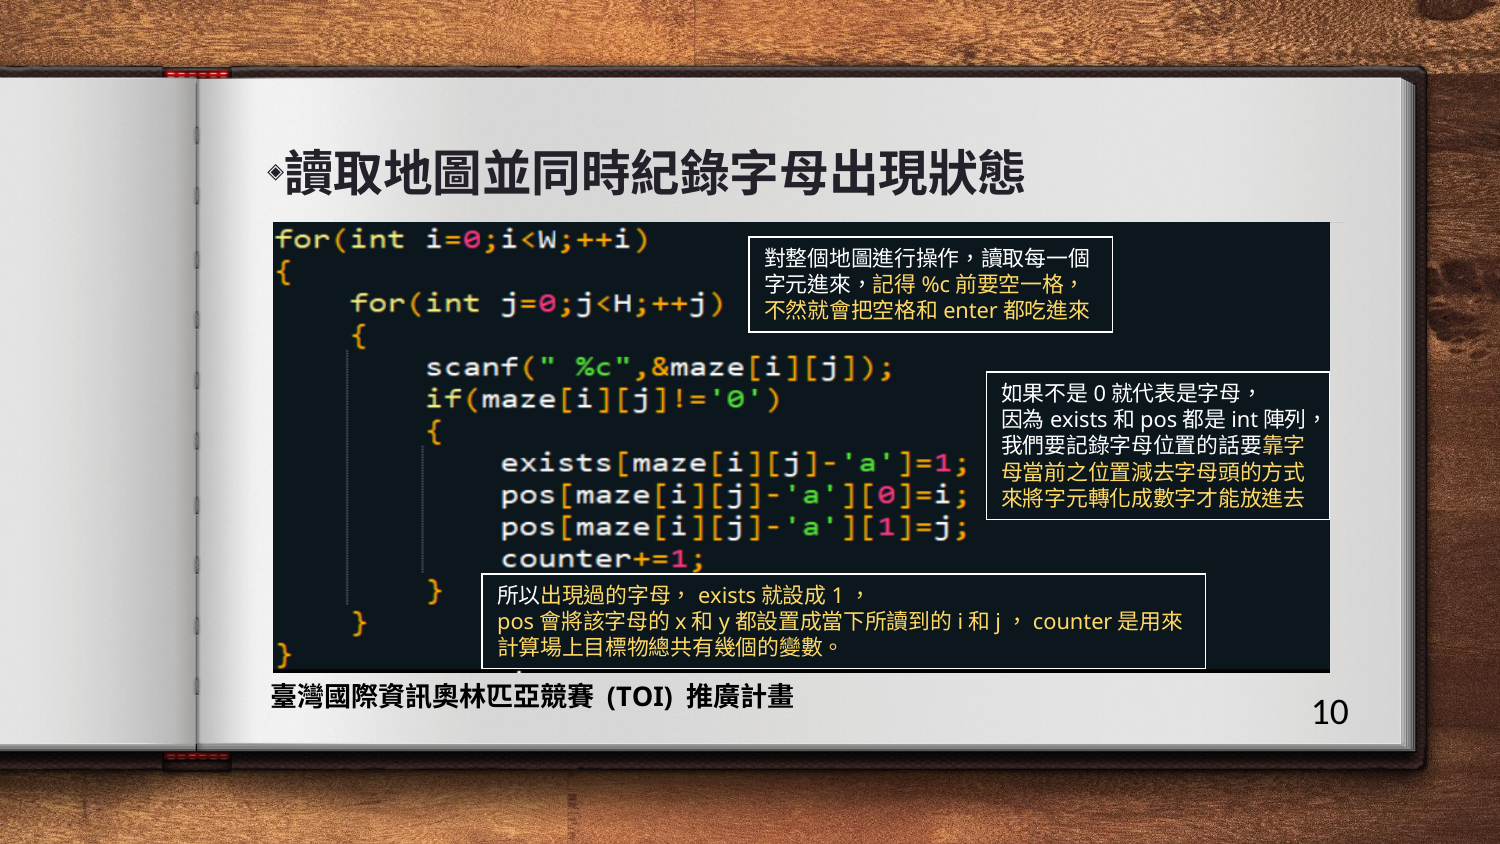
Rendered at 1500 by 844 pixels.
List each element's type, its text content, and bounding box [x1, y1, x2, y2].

text_box 所以出現過的字母，exists就設成1， pos會將該字母的x和y都設置成當下所讀到的i和j，counter是用來計算場上目標物總共有幾個的變數。 [482, 573, 1206, 669]
text_box 如果不是0就代表是字母， 因為exists和pos都是int陣列，我們要記錄字母位置的話要靠字母當前之位置減去字母頭的方式來將字元轉化成數字才能放進去 [986, 371, 1330, 520]
picture [273, 223, 1330, 673]
list 讀取地圖並同時紀錄字母出現狀態 [252, 126, 1194, 216]
text_box [1295, 672, 1386, 737]
text_box 對整個地圖進行操作，讀取每一個字元進來，記得%c前要空一格，不然就會把空格和enter都吃進來 [749, 237, 1113, 332]
